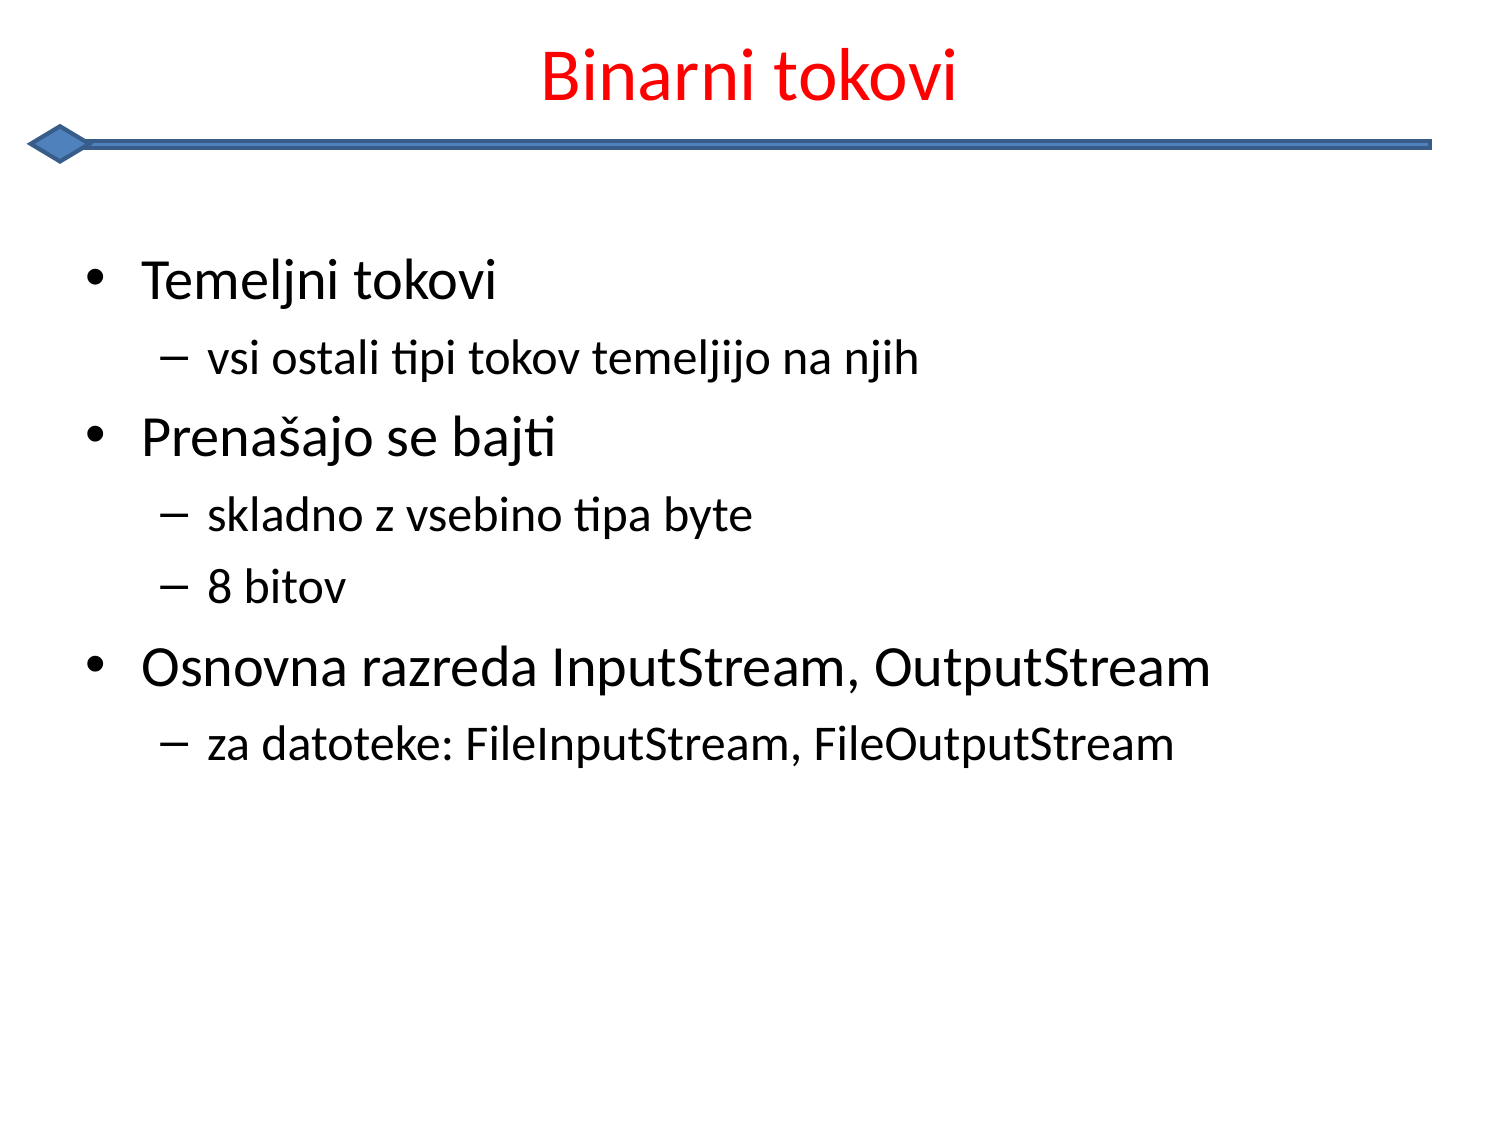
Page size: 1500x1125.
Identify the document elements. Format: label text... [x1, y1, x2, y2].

list Temeljni tokovi vsi ostali tipi tokov temeljijo na njih Prenašajo se bajti skladno z vsebino tipa byte 8 bitov Osnovna razreda InputStream, OutputStream za datoteke: FileInputStream, FileOutputStream [70, 234, 1421, 1022]
title Binarni tokovi [0, 0, 1500, 141]
